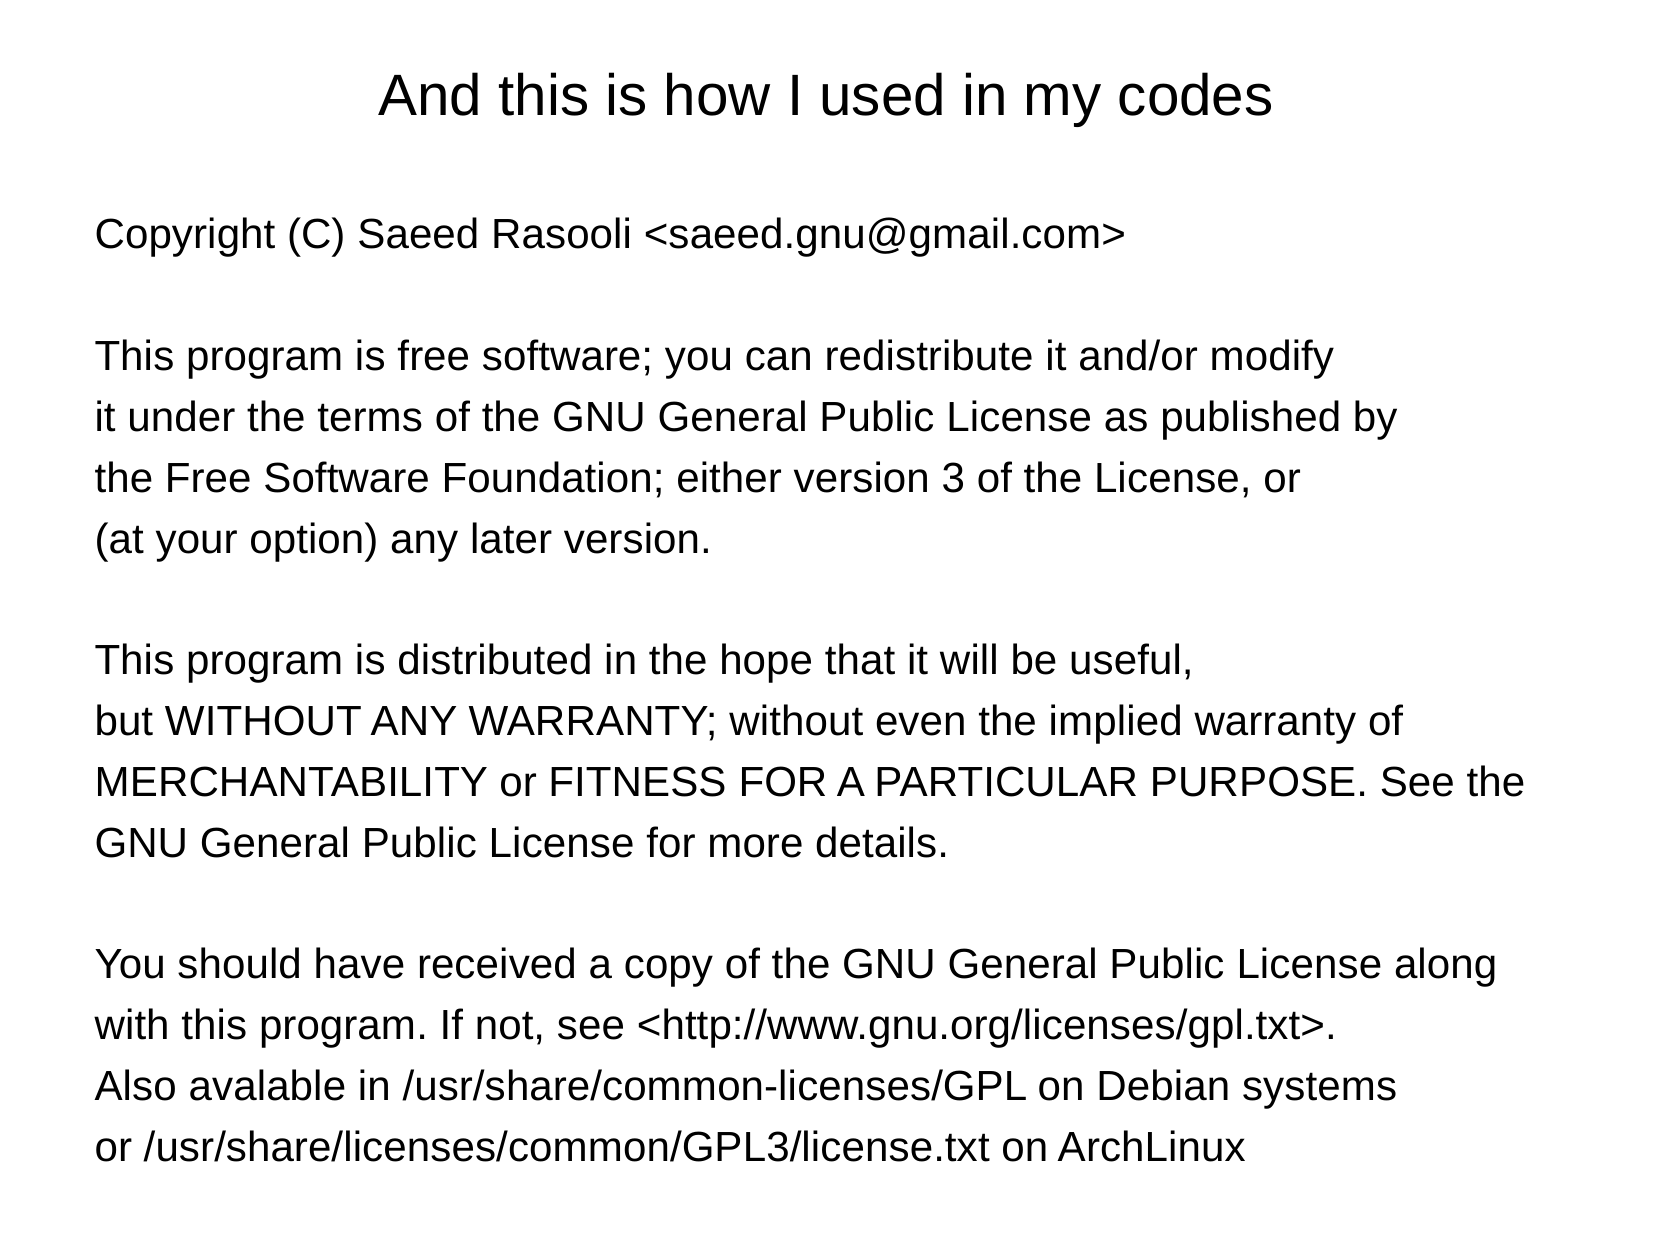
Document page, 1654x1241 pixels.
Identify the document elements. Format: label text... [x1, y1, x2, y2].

list Copyright (C) Saeed Rasooli <saeed.gnu@gmail.com> This program is free software; you can redistribute it and/or modify it under the terms of the GNU General Public License as published by the Free Software Foundation; either version 3 of the License, or (at your option) any later version. This program is distributed in the hope that it will be useful, but WITHOUT ANY WARRANTY; without even the implied warranty of MERCHANTABILITY or FITNESS FOR A PARTICULAR PURPOSE. See the GNU General Public License for more details. You should have received a copy of the GNU General Public License along with this program. If not, see <http://www.gnu.org/licenses/gpl.txt>. Also avalable in /usr/share/common-licenses/GPL on Debian systems or /usr/share/licenses/common/GPL3/license.txt on ArchLinux [94, 210, 1583, 1186]
title And this is how I used in my codes [82, 34, 1571, 157]
